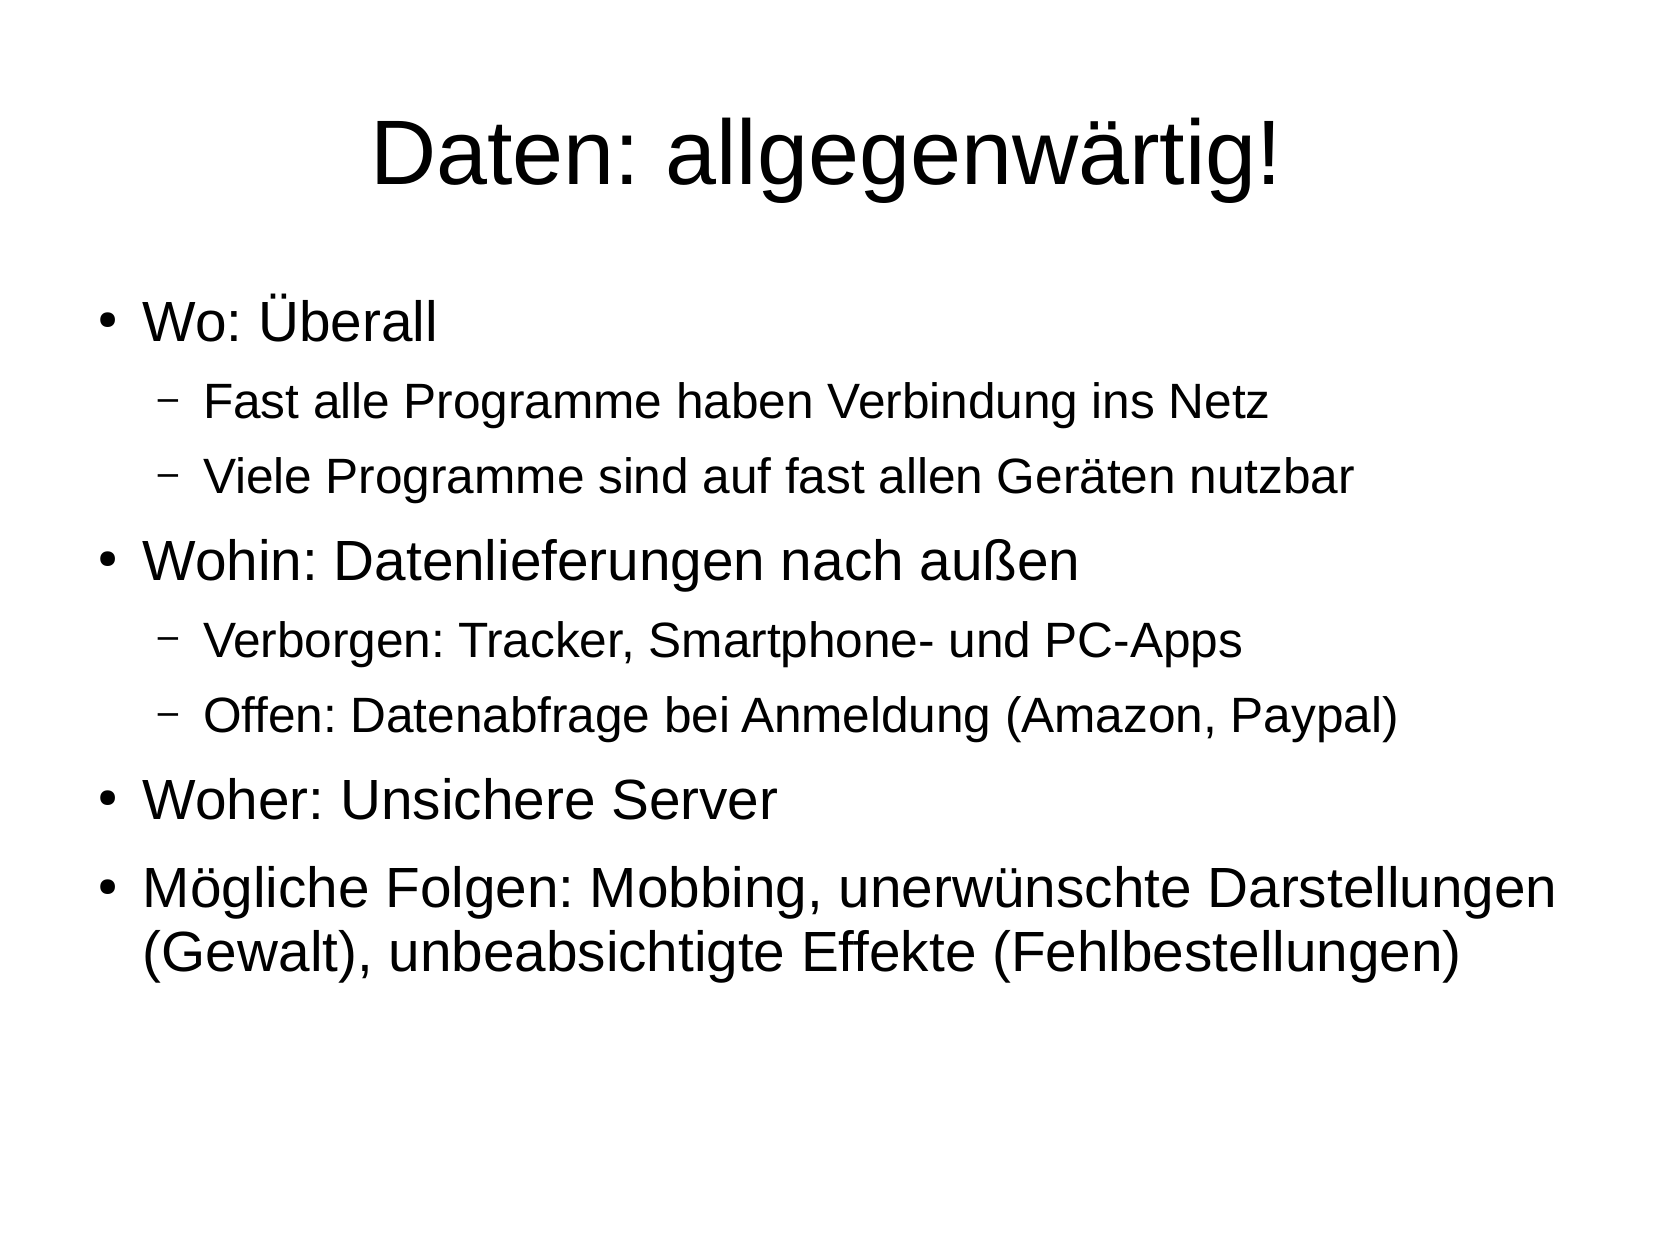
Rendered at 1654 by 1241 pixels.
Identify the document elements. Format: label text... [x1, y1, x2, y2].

list Wo: Überall Fast alle Programme haben Verbindung ins Netz Viele Programme sind auf fast allen Geräten nutzbar Wohin: Datenlieferungen nach außen Verborgen: Tracker, Smartphone- und PC-Apps Offen: Datenabfrage bei Anmeldung (Amazon, Paypal) Woher: Unsichere Server Mögliche Folgen: Mobbing, unerwünschte Darstellungen (Gewalt), unbeabsichtigte Effekte (Fehlbestellungen) [82, 290, 1571, 1010]
title Daten: allgegenwärtig! [82, 49, 1571, 257]
